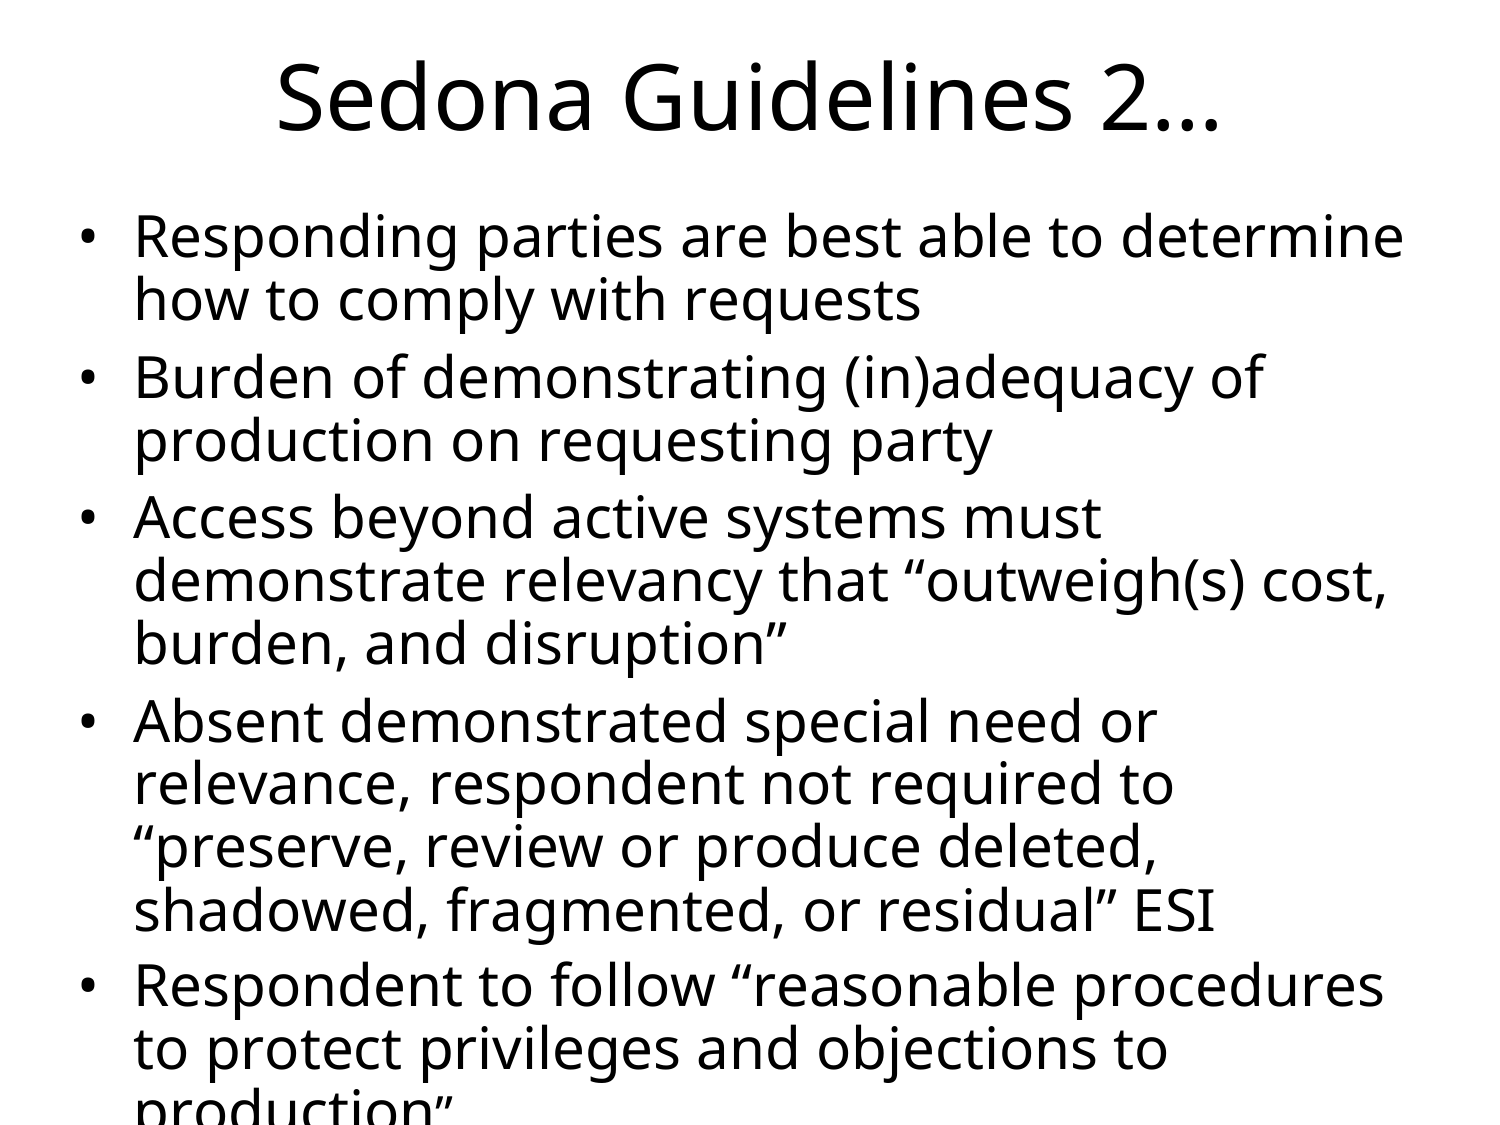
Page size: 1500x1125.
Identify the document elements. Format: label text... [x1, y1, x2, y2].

list Responding parties are best able to determine how to comply with requests Burden of demonstrating (in)adequacy of production on requesting party Access beyond active systems must demonstrate relevancy that “outweigh(s) cost, burden, and disruption” Absent demonstrated special need or relevance, respondent not required to “preserve, review or produce deleted, shadowed, fragmented, or residual” ESI Respondent to follow “reasonable procedures to protect privileges and objections to production” [62, 200, 1438, 1090]
title Sedona Guidelines 2… [112, 0, 1388, 188]
